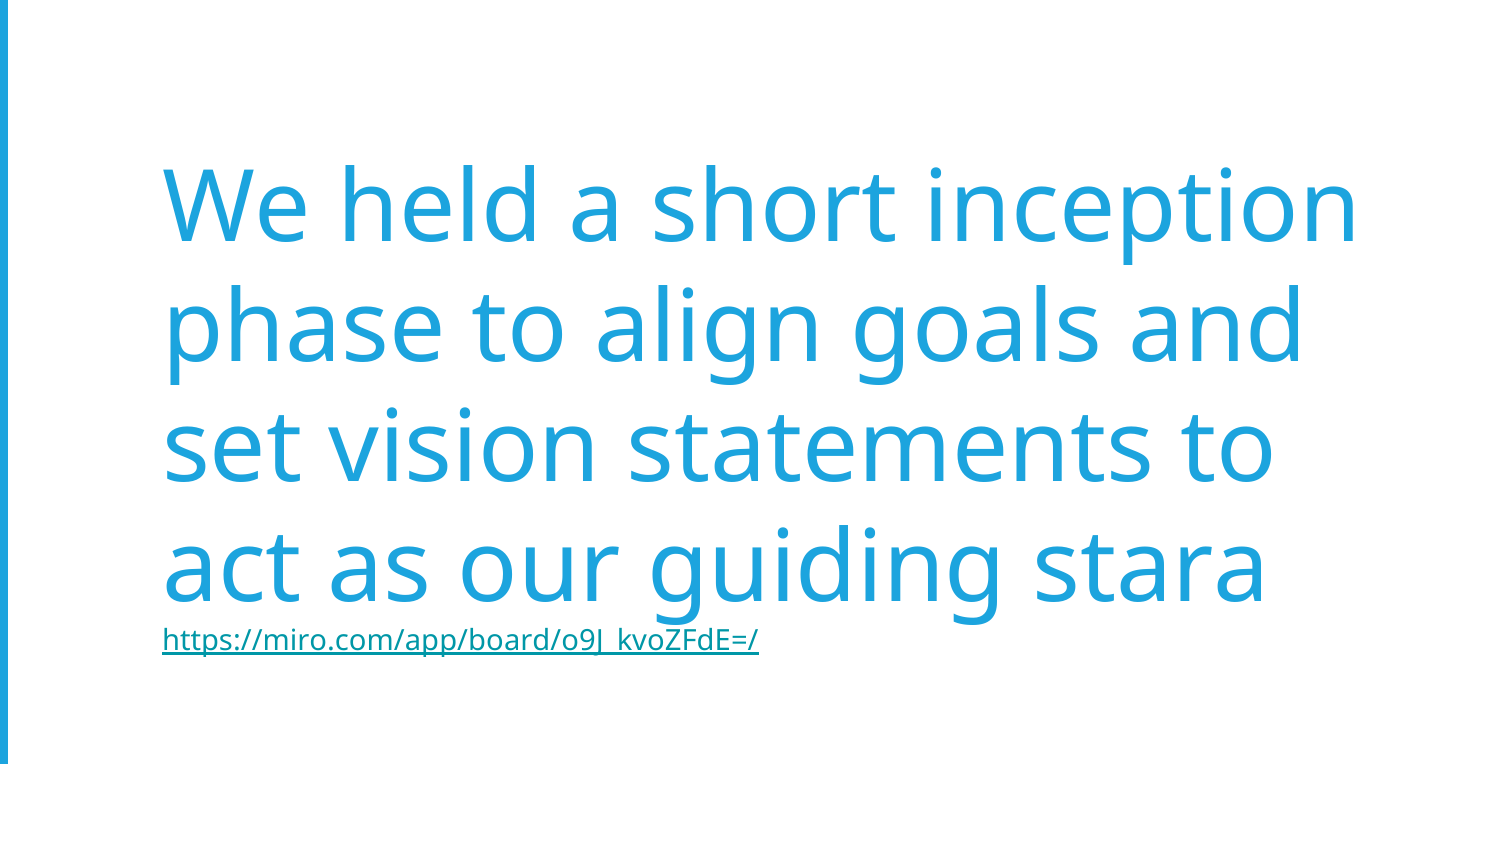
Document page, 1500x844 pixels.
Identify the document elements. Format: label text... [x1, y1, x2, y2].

title We held a short inception phase to align goals and set vision statements to act as our guiding stara https://miro.com/app/board/o9J_kvoZFdE=/ [147, 126, 1396, 615]
